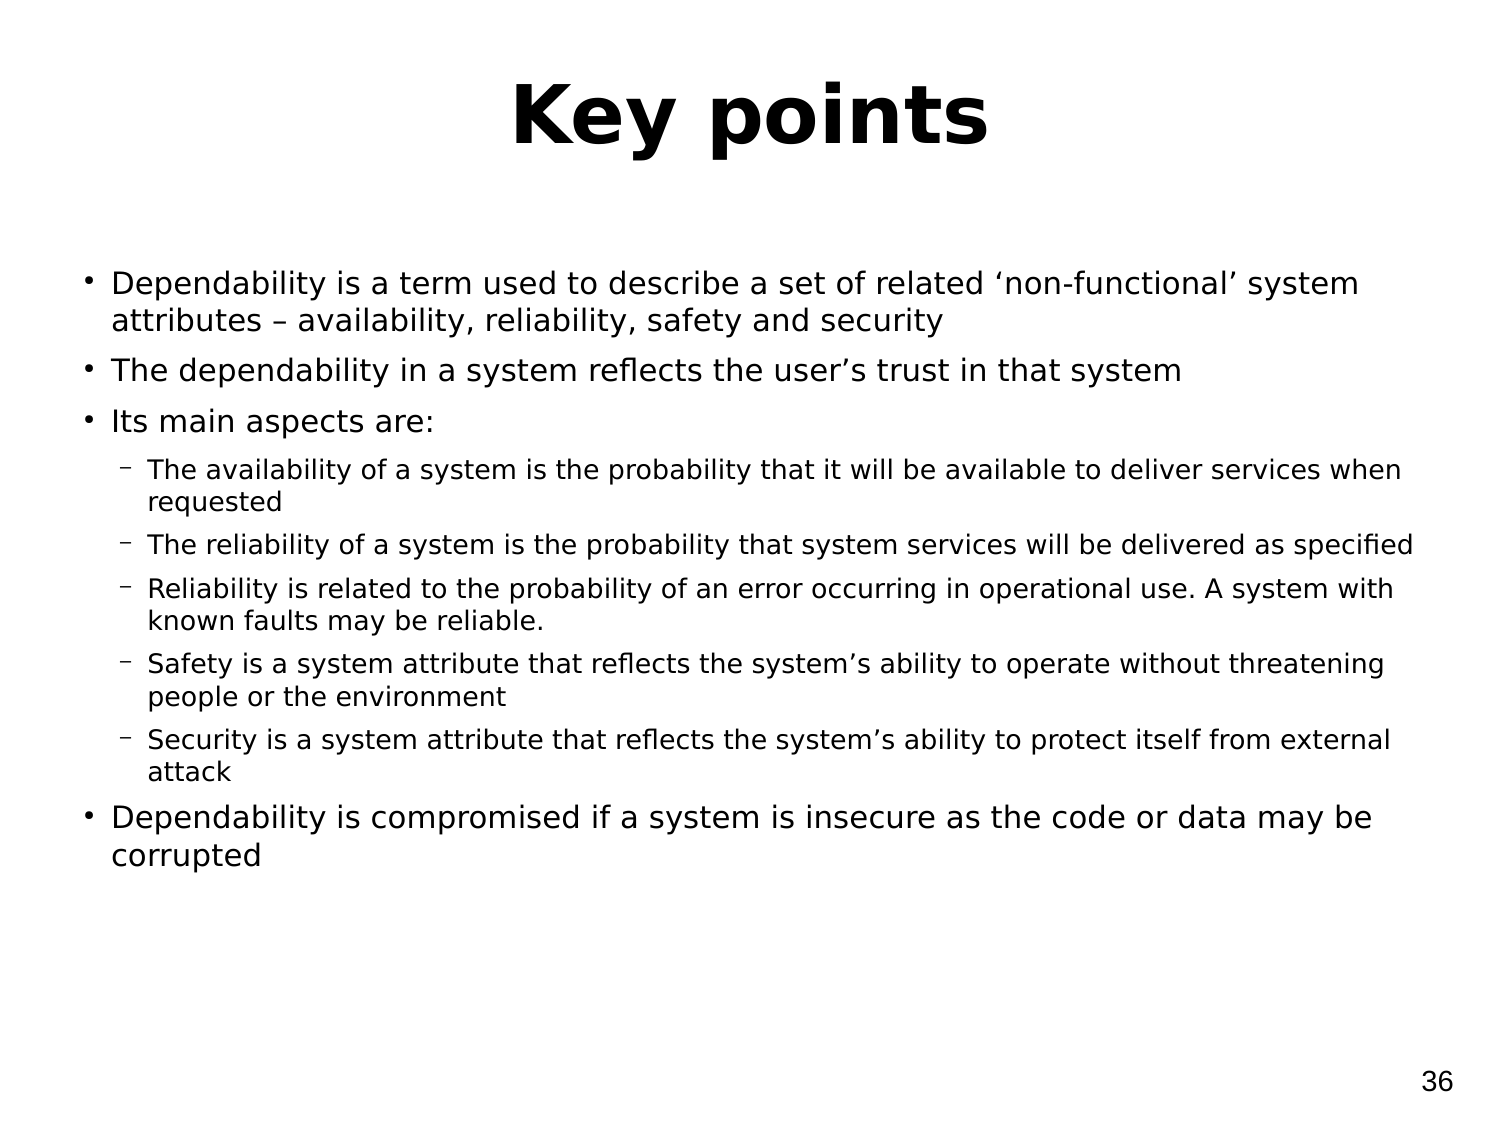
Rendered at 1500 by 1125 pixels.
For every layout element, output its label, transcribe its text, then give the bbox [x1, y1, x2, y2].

list Dependability is a term used to describe a set of related ‘non-functional’ system attributes – availability, reliability, safety and security The dependability in a system reflects the user’s trust in that system Its main aspects are: The availability of a system is the probability that it will be available to deliver services when requested The reliability of a system is the probability that system services will be delivered as specified Reliability is related to the probability of an error occurring in operational use. A system with known faults may be reliable. Safety is a system attribute that reflects the system’s ability to operate without threatening people or the environment Security is a system attribute that reflects the system’s ability to protect itself from external attack Dependability is compromised if a system is insecure as the code or data may be corrupted [75, 263, 1425, 916]
title Key points [75, 44, 1425, 177]
